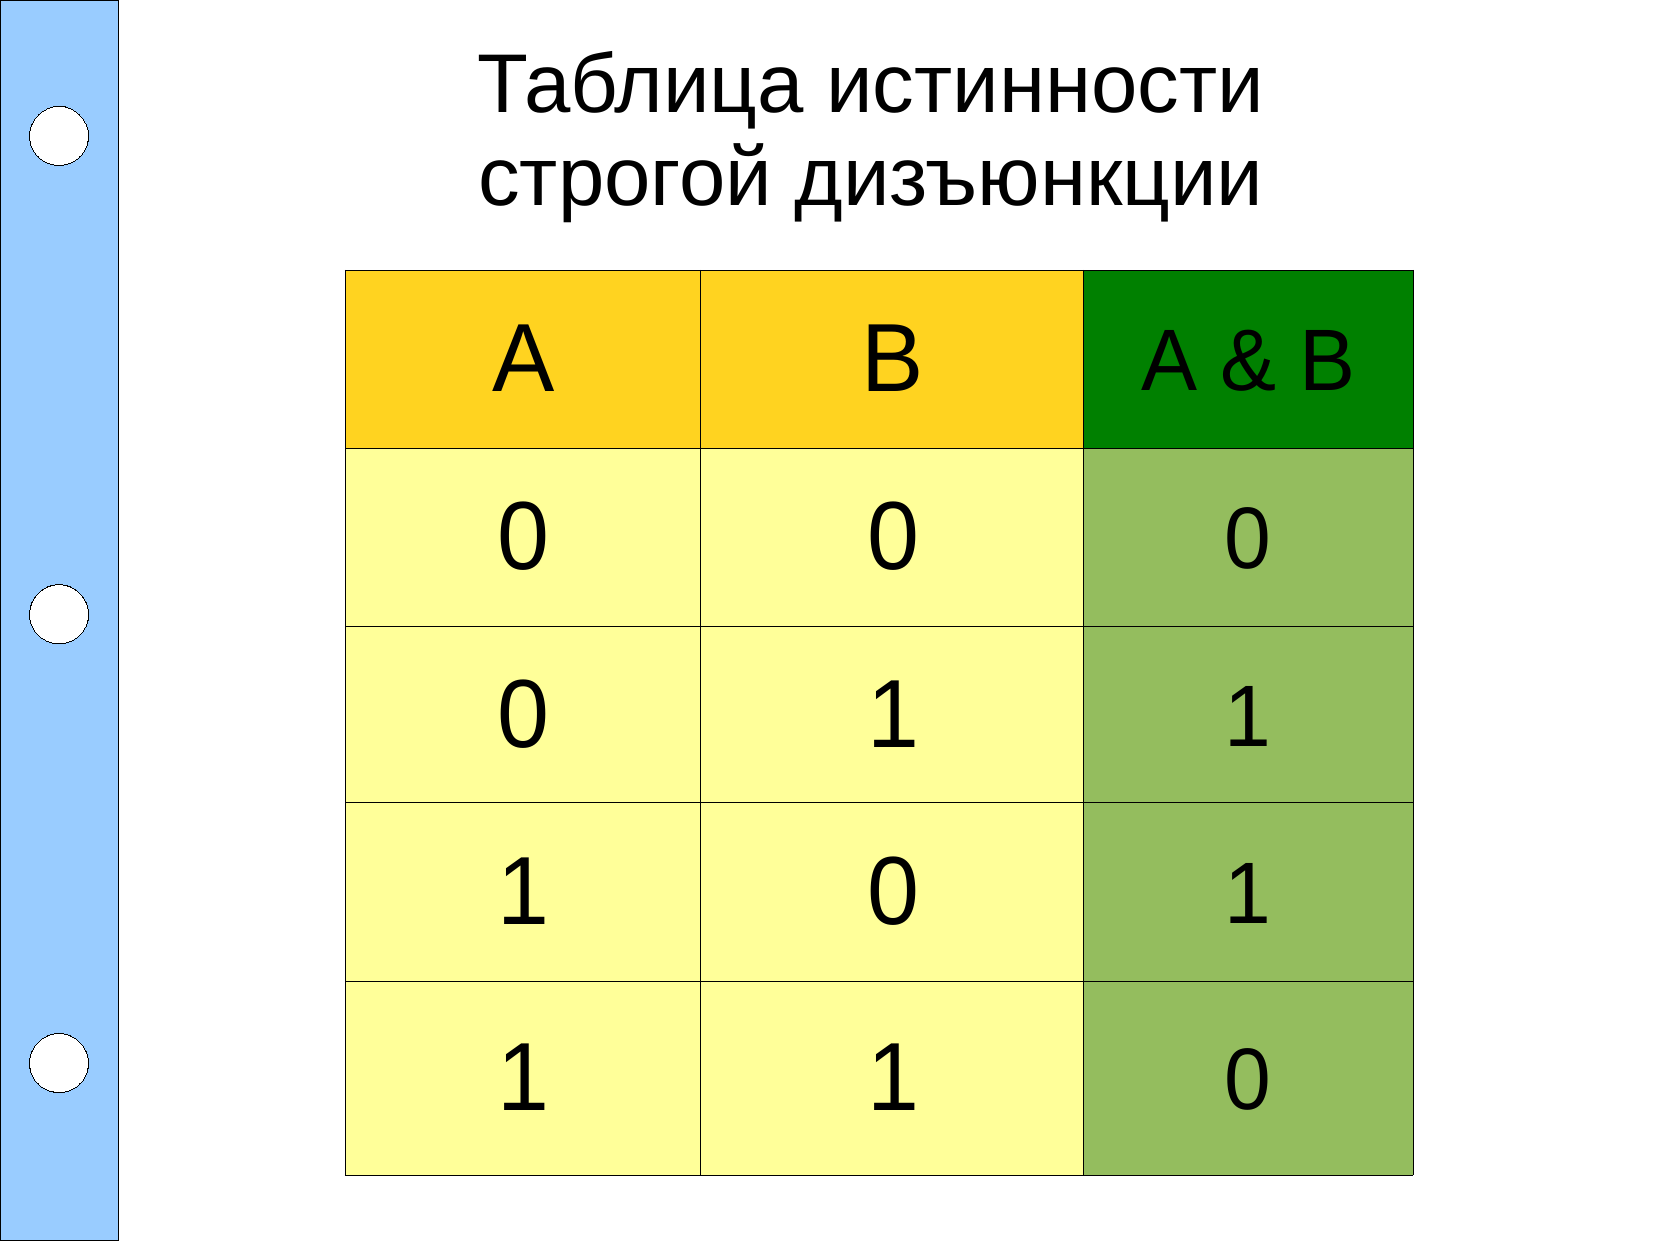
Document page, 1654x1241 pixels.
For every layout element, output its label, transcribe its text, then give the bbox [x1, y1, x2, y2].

chart [344, 1105, 1565, 1209]
chart [344, 269, 1565, 1033]
text_box [0, 0, 119, 1241]
text_box Таблица истинности строгой дизъюнкции [118, 29, 1625, 231]
text_box [147, 1033, 1595, 1105]
